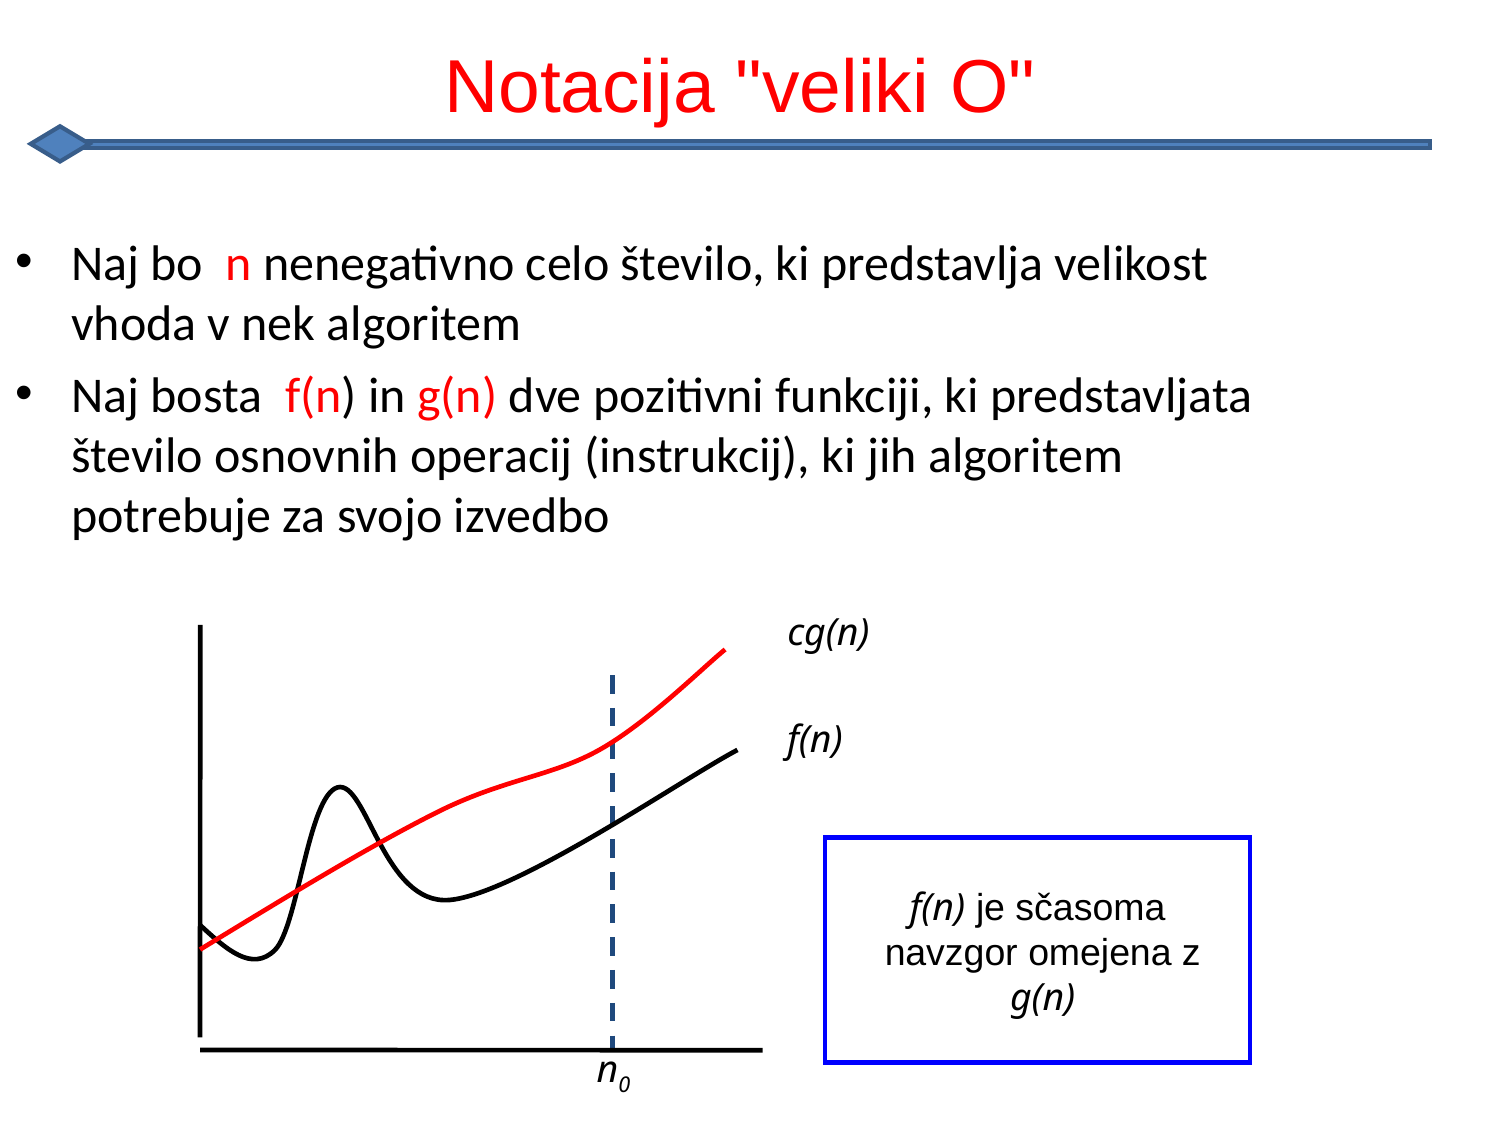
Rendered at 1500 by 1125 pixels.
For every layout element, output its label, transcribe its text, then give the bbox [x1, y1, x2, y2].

text_box cg(n) [772, 599, 938, 661]
list Naj bo n nenegativno celo število, ki predstavlja velikost vhoda v nek algoritem Naj bosta f(n) in g(n) dve pozitivni funkciji, ki predstavljata število osnovnih operacij (instrukcij), ki jih algoritem potrebuje za svojo izvedbo [302, 790, 375, 884]
title Notacija "veliki O" [75, 23, 1426, 141]
text_box f(n) je sčasoma navzgor omejena z g(n) [824, 837, 1250, 1063]
text_box n0 [581, 1037, 646, 1047]
list Naj bo n nenegativno celo število, ki predstavlja velikost vhoda v nek algoritem Naj bosta f(n) in g(n) dve pozitivni funkciji, ki predstavljata število osnovnih operacij (instrukcij), ki jih algoritem potrebuje za svojo izvedbo [0, 222, 1351, 966]
text_box f(n) [772, 707, 901, 768]
text_box n0 [581, 1053, 646, 1105]
